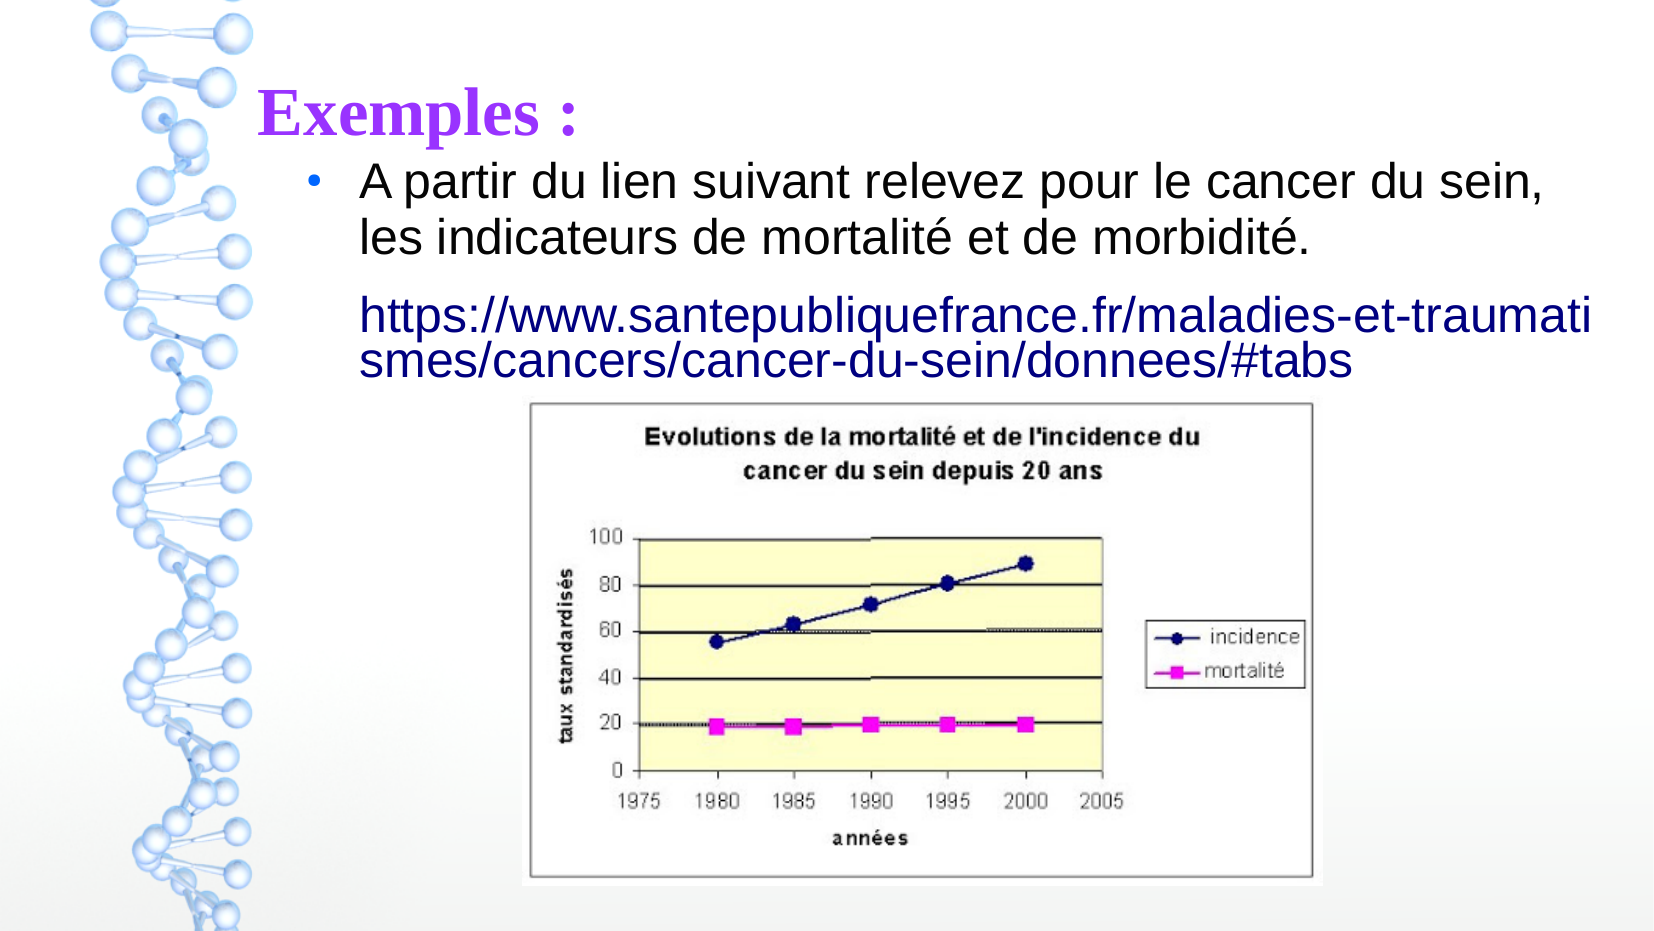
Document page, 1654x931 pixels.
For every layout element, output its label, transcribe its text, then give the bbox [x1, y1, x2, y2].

picture [0, 0, 1654, 931]
list A partir du lien suivant relevez pour le cancer du sein, les indicateurs de mortalité et de morbidité. https://www.santepubliquefrance.fr/maladies-et-traumatismes/cancers/cancer-du-sein/donnees/#tabs [288, 153, 1607, 693]
title Exemples : [257, 35, 1538, 189]
